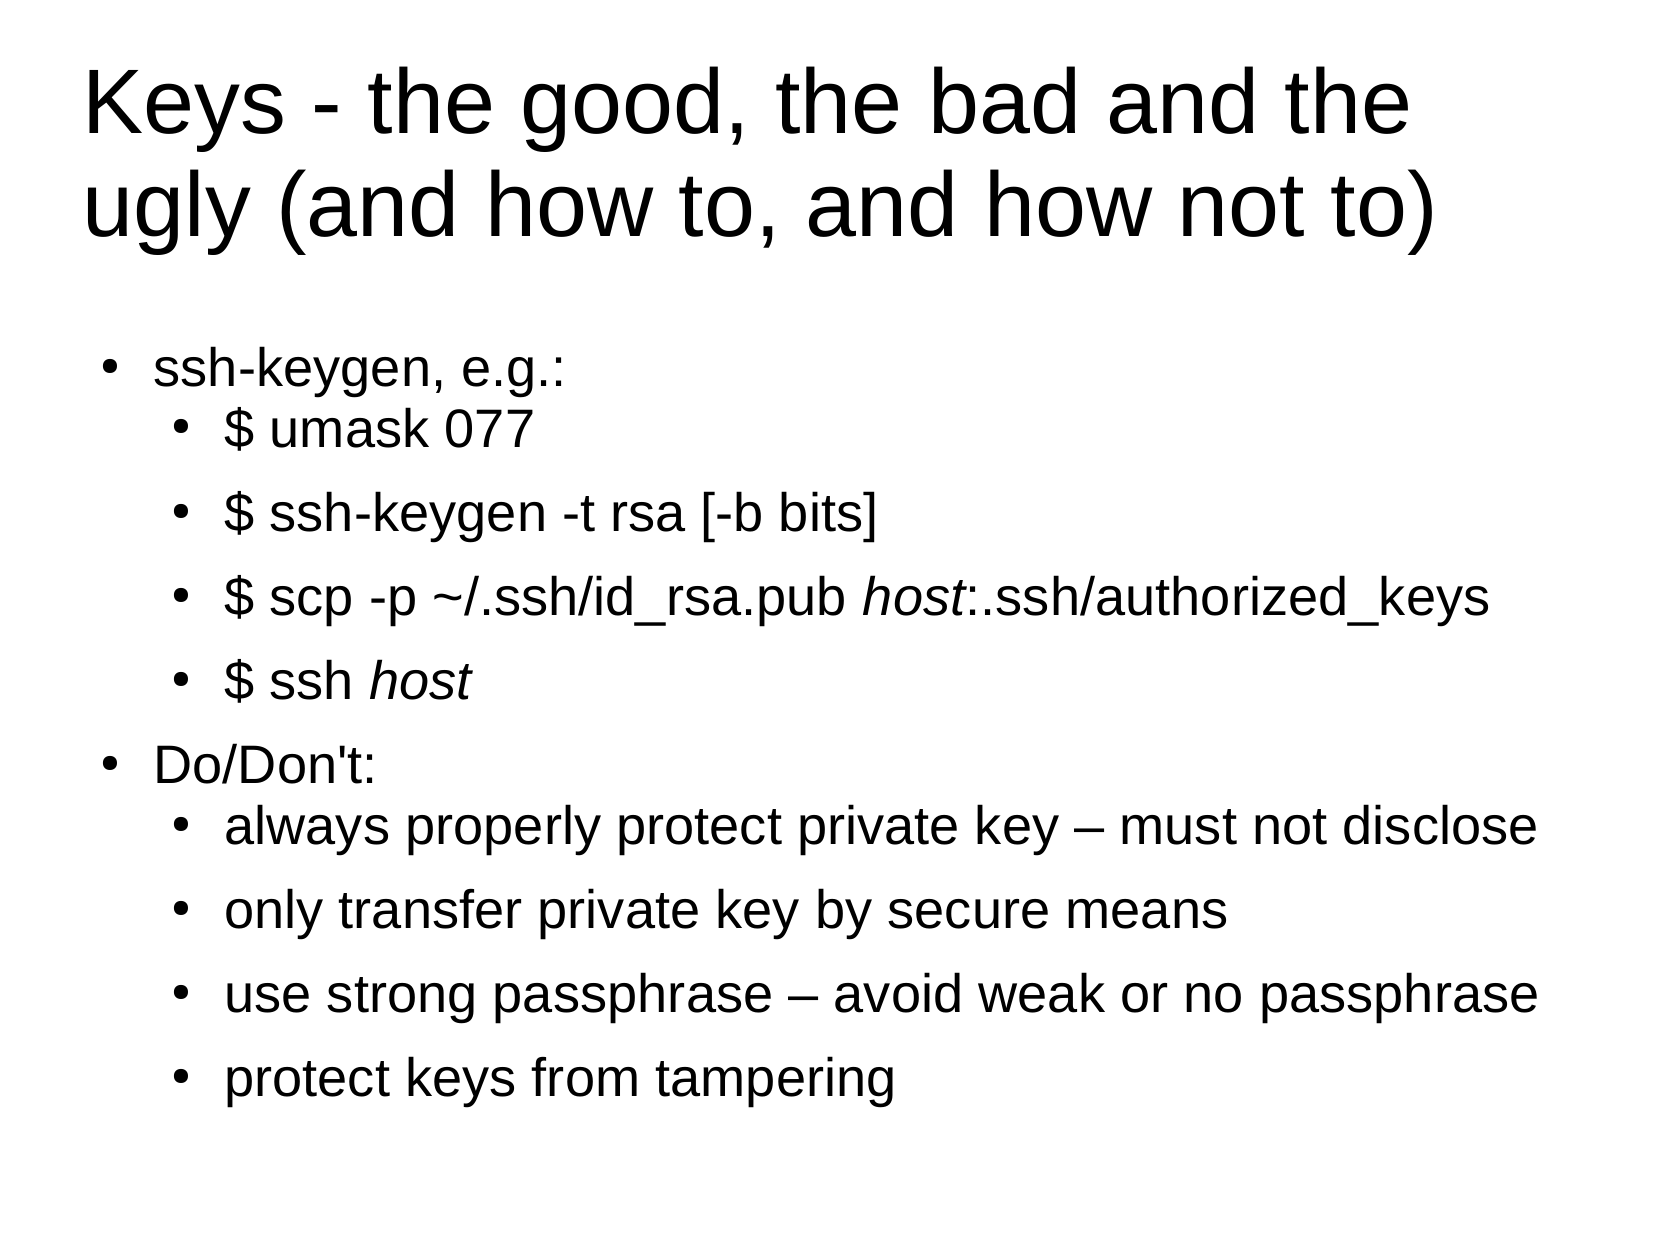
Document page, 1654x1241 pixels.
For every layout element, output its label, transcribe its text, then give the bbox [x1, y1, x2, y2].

title Keys - the good, the bad and the ugly (and how to, and how not to) [82, 0, 1571, 307]
list ssh-keygen, e.g.: $ umask 077 $ ssh-keygen -t rsa [-b bits] $ scp -p ~/.ssh/id_rsa.pub host:.ssh/authorized_keys $ ssh host Do/Don't: always properly protect private key – must not disclose only transfer private key by secure means use strong passphrase – avoid weak or no passphrase protect keys from tampering [82, 337, 1571, 1201]
